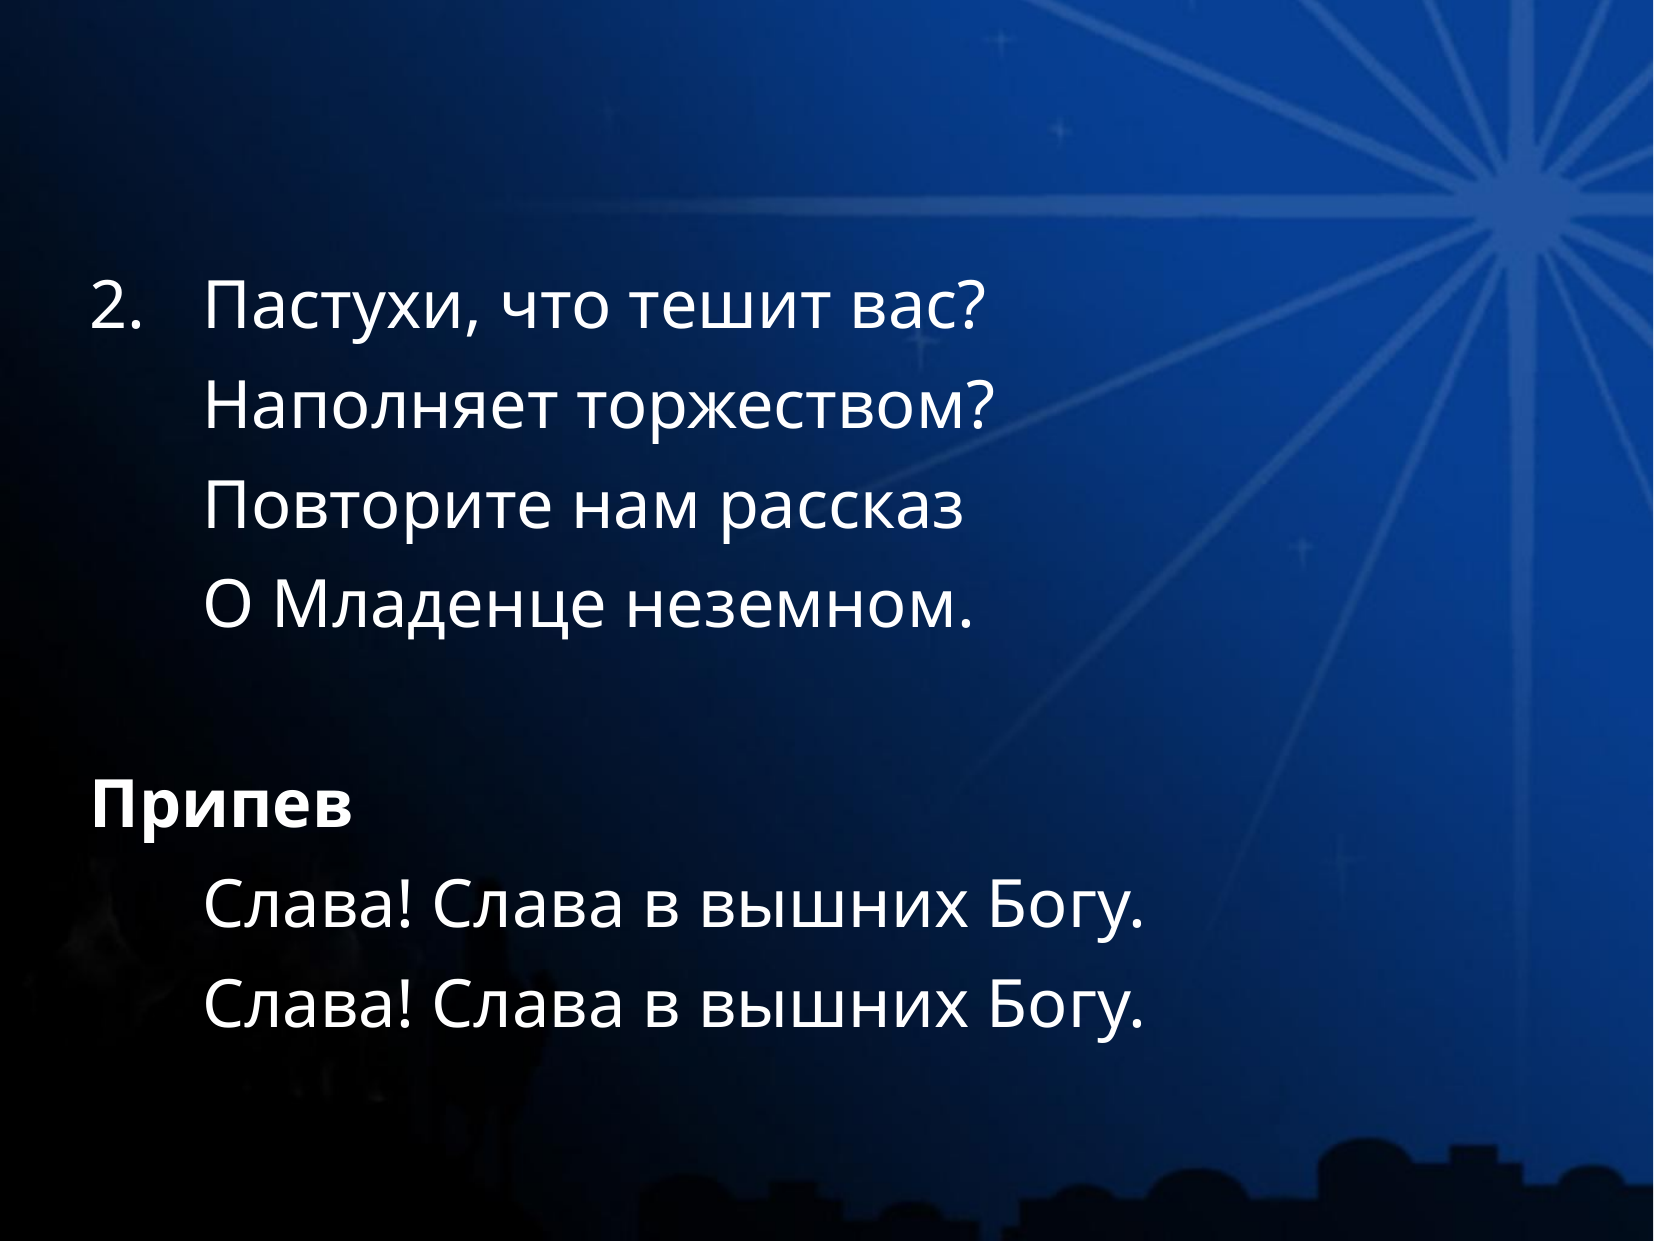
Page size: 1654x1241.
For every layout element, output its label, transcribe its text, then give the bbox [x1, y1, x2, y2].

text_box 2. Пастухи, что тешит вас? Наполняет торжеством? Повторите нам рассказ О Младенце неземном. Припев Слава! Слава в вышних Богу. Слава! Слава в вышних Богу. [75, 150, 1576, 1163]
picture [0, 0, 1654, 1241]
